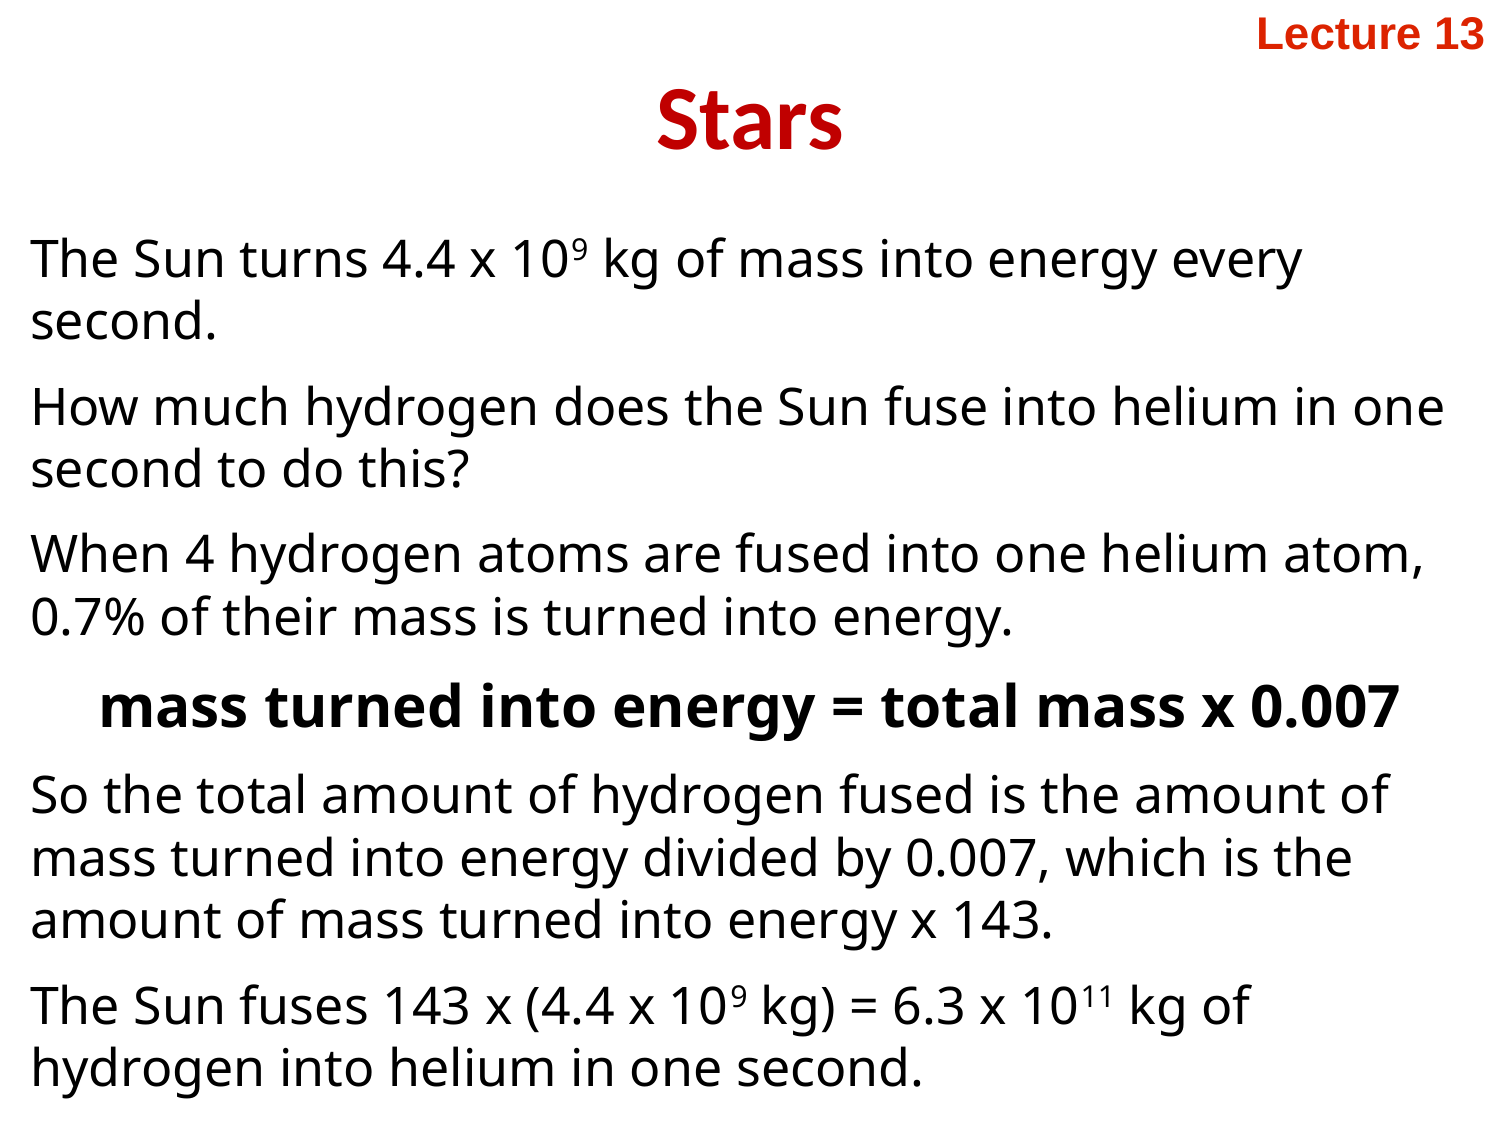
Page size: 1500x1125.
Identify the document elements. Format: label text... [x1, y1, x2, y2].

title Stars [30, 29, 1471, 196]
list The Sun turns 4.4 x 109 kg of mass into energy every second. How much hydrogen does the Sun fuse into helium in one second to do this? When 4 hydrogen atoms are fused into one helium atom, 0.7% of their mass is turned into energy. mass turned into energy = total mass x 0.007 So the total amount of hydrogen fused is the amount of mass turned into energy divided by 0.007, which is the amount of mass turned into energy x 143. The Sun fuses 143 x (4.4 x 109 kg) = 6.3 x 1011 kg of hydrogen into helium in one second. [30, 224, 1471, 1103]
text_box Lecture 13 [1185, 0, 1500, 67]
